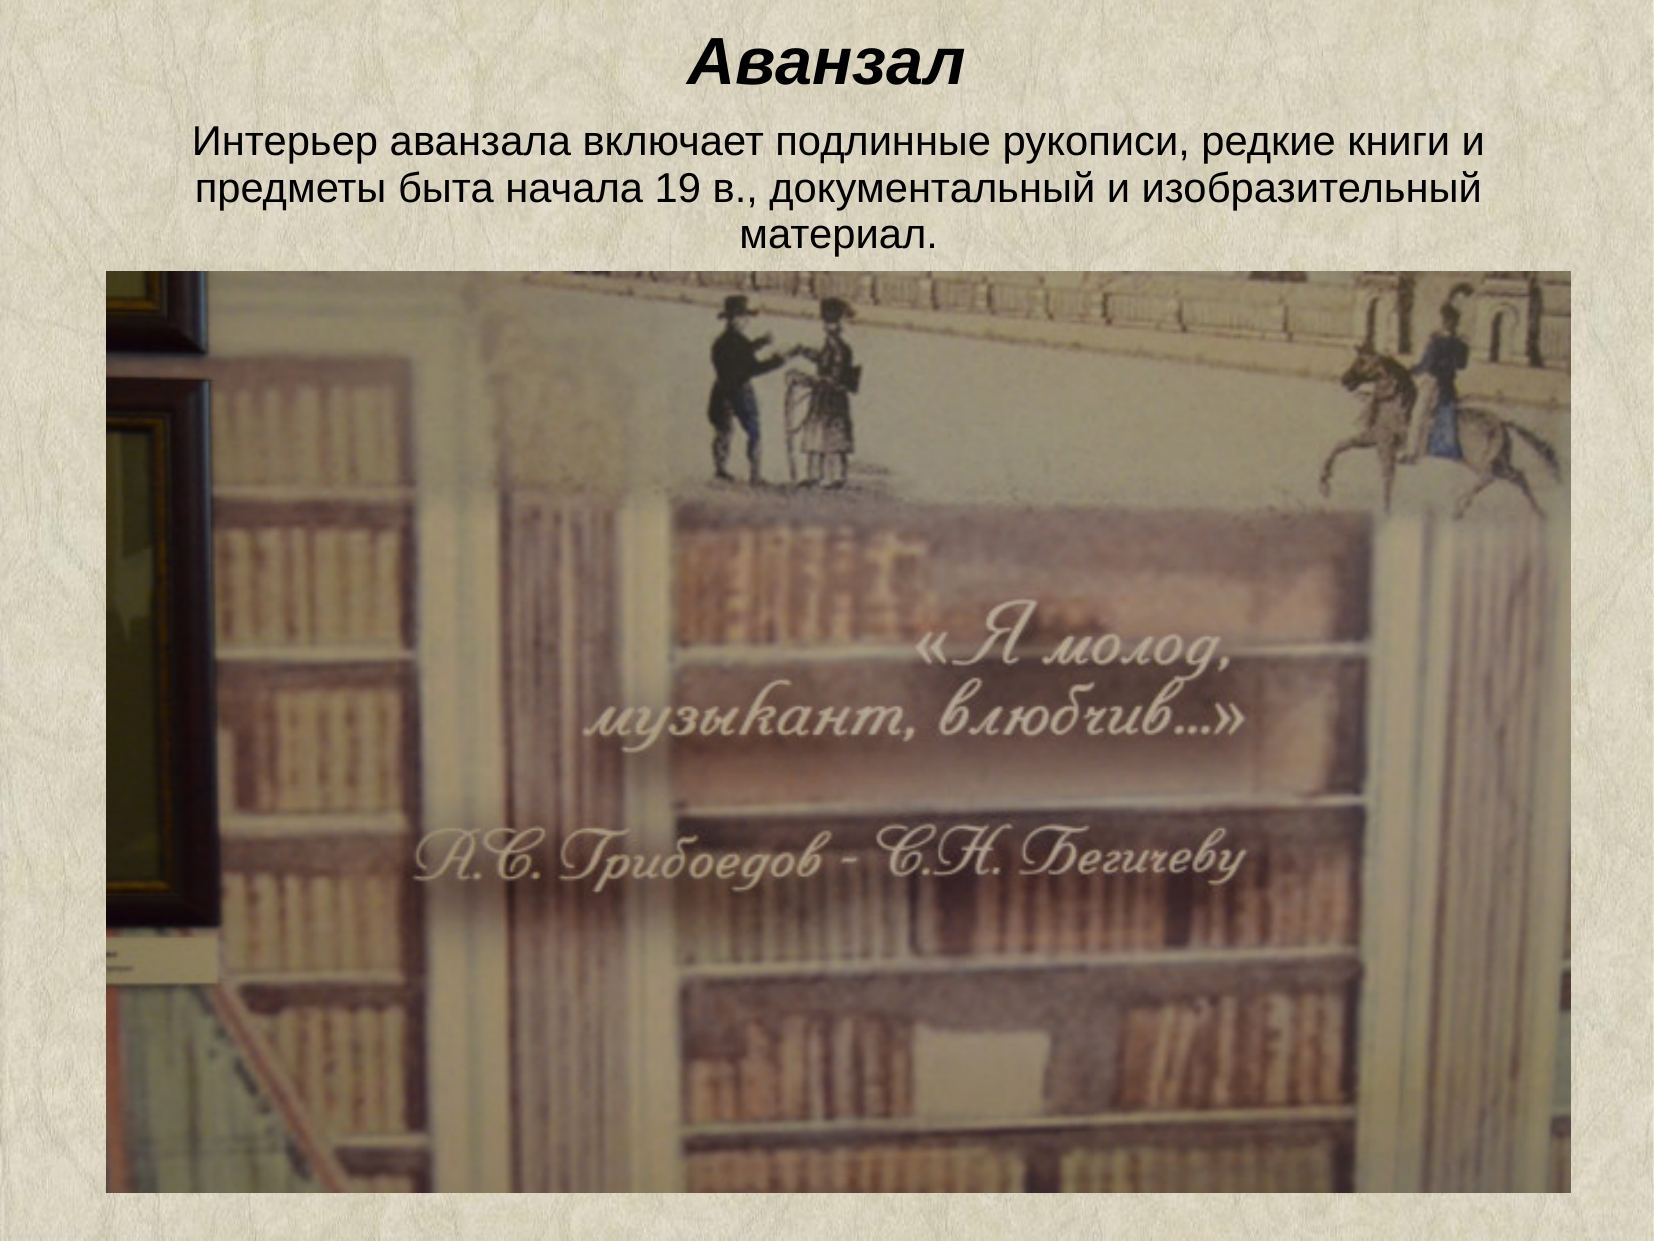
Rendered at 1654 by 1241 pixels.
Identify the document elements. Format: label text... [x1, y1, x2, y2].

title Аванзал [82, 23, 1571, 99]
list Интерьер аванзала включает подлинные рукописи, редкие книги и предметы быта начала 19 в., документальный и изобразительный материал. [59, 118, 1548, 265]
picture [0, 0, 1654, 1241]
